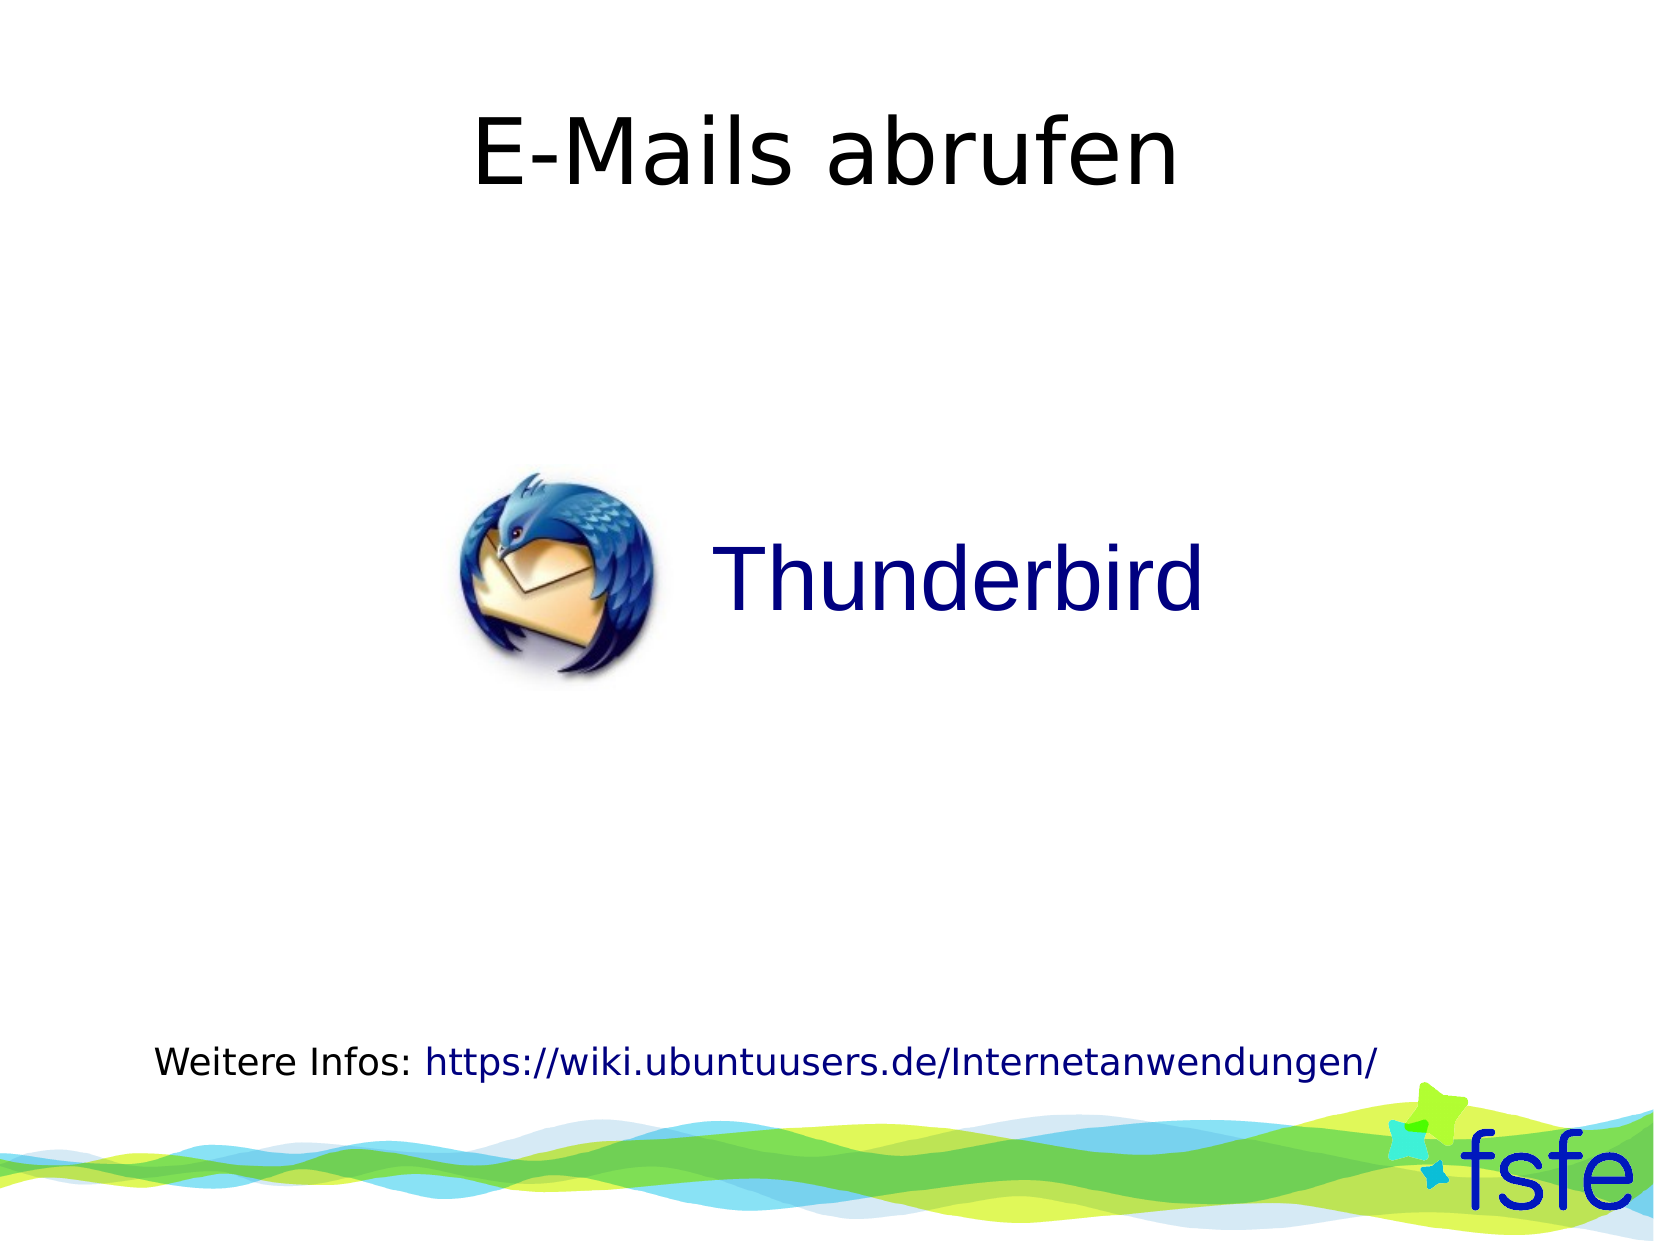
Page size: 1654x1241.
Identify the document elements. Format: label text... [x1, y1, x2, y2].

picture [0, 1081, 1654, 1241]
text_box Thunderbird [696, 520, 1489, 638]
title E-Mails abrufen [82, 49, 1571, 257]
picture [440, 464, 674, 691]
list Weitere Infos: https://wiki.ubuntuusers.de/Internetanwendungen/ [82, 290, 1571, 1085]
